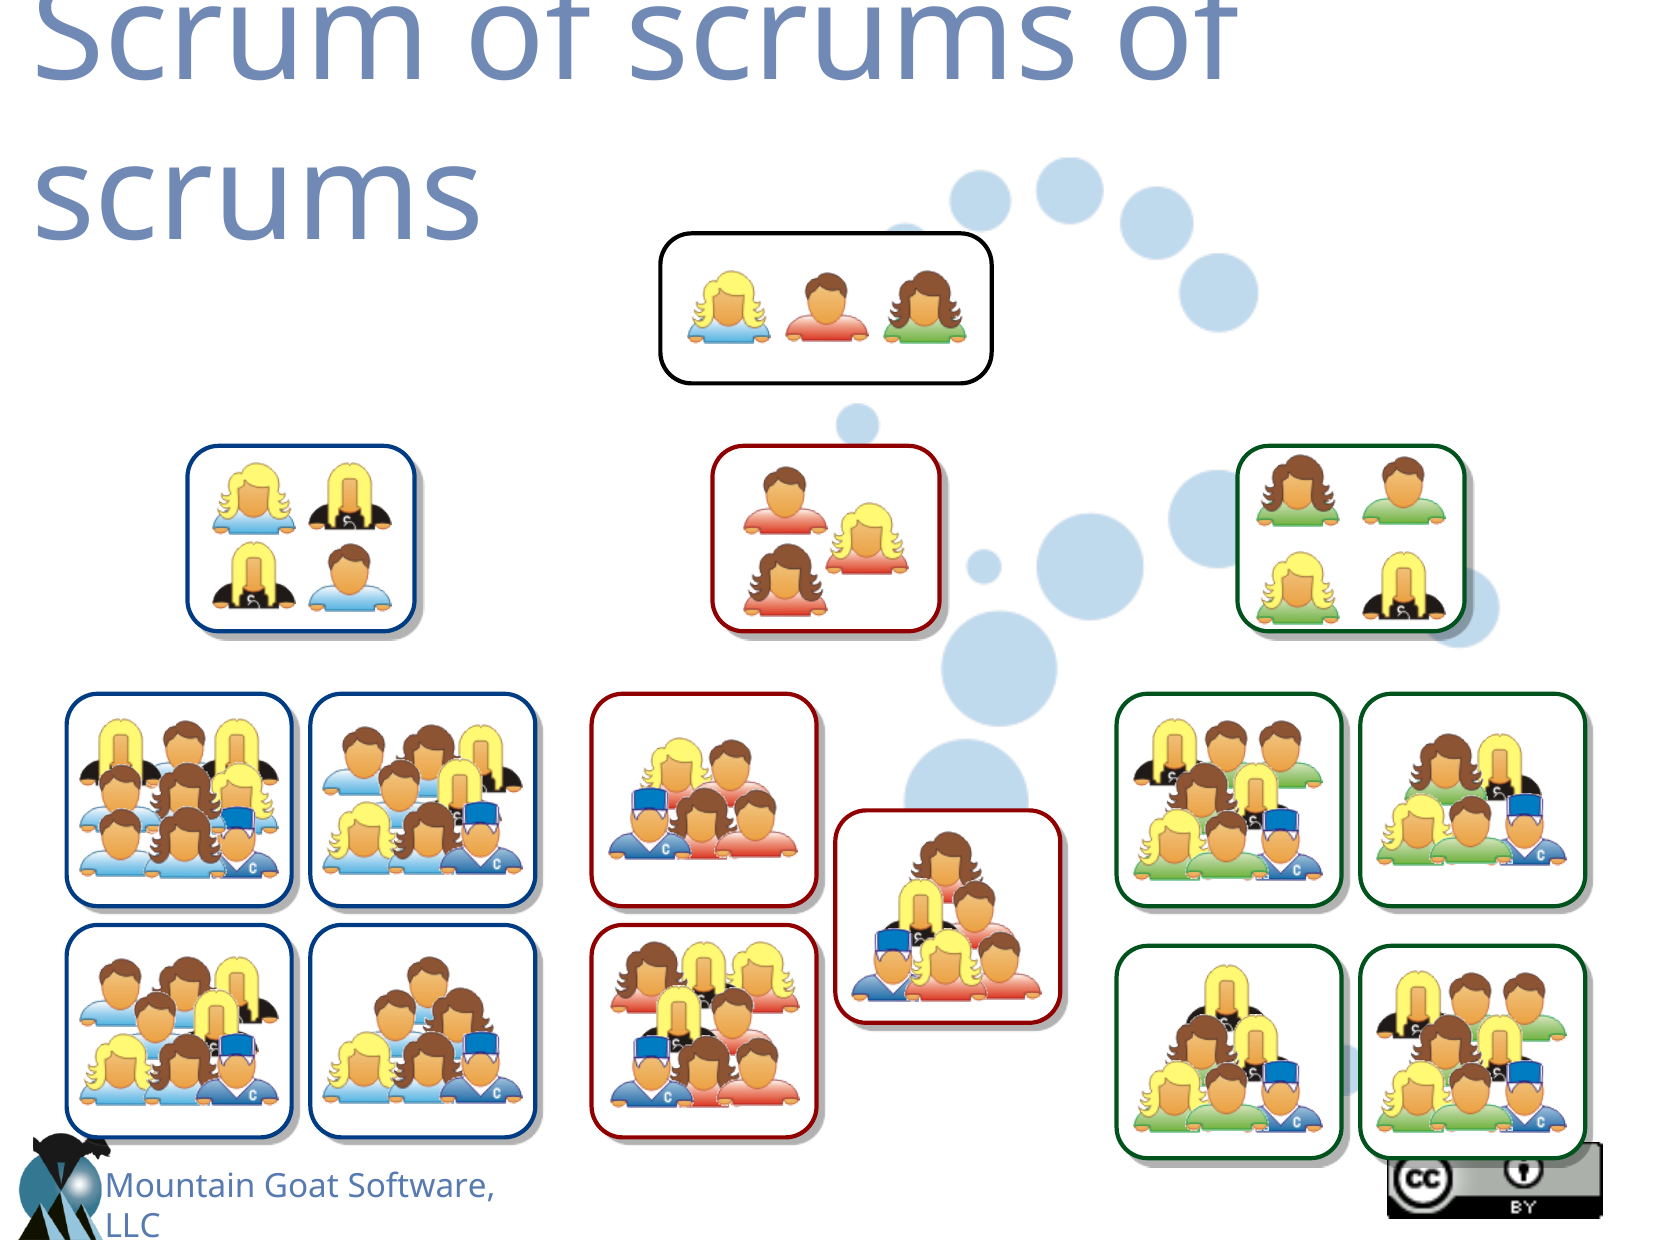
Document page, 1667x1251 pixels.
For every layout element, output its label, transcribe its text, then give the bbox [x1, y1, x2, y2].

text_box [660, 233, 992, 384]
text_box [310, 924, 536, 1138]
picture [1133, 964, 1323, 1133]
text_box [591, 924, 817, 1138]
text_box [66, 924, 292, 1138]
picture [785, 272, 869, 342]
picture [851, 831, 1042, 1002]
picture [1376, 733, 1567, 866]
picture [79, 956, 279, 1106]
picture [212, 541, 296, 614]
text_box [310, 693, 536, 907]
text_box [712, 445, 940, 632]
picture [608, 737, 798, 860]
text_box [591, 693, 817, 907]
picture [322, 956, 523, 1104]
text_box [1360, 945, 1586, 1159]
picture [79, 718, 279, 879]
picture [883, 270, 967, 344]
text_box [1360, 693, 1586, 907]
picture [1387, 1142, 1603, 1219]
picture [1376, 970, 1567, 1133]
picture [212, 462, 296, 535]
text_box [66, 693, 292, 907]
title Scrum of scrums of scrums [24, 18, 1659, 194]
text_box [1116, 693, 1342, 907]
picture [18, 1120, 111, 1240]
picture [308, 462, 392, 535]
picture [687, 270, 771, 344]
picture [308, 543, 392, 612]
text_box [1116, 945, 1342, 1159]
picture [322, 724, 523, 875]
text_box [187, 445, 415, 632]
text_box [1237, 445, 1465, 632]
picture [743, 466, 909, 617]
text_box [835, 810, 1061, 1023]
picture [835, 194, 1563, 1096]
picture [610, 941, 800, 1108]
